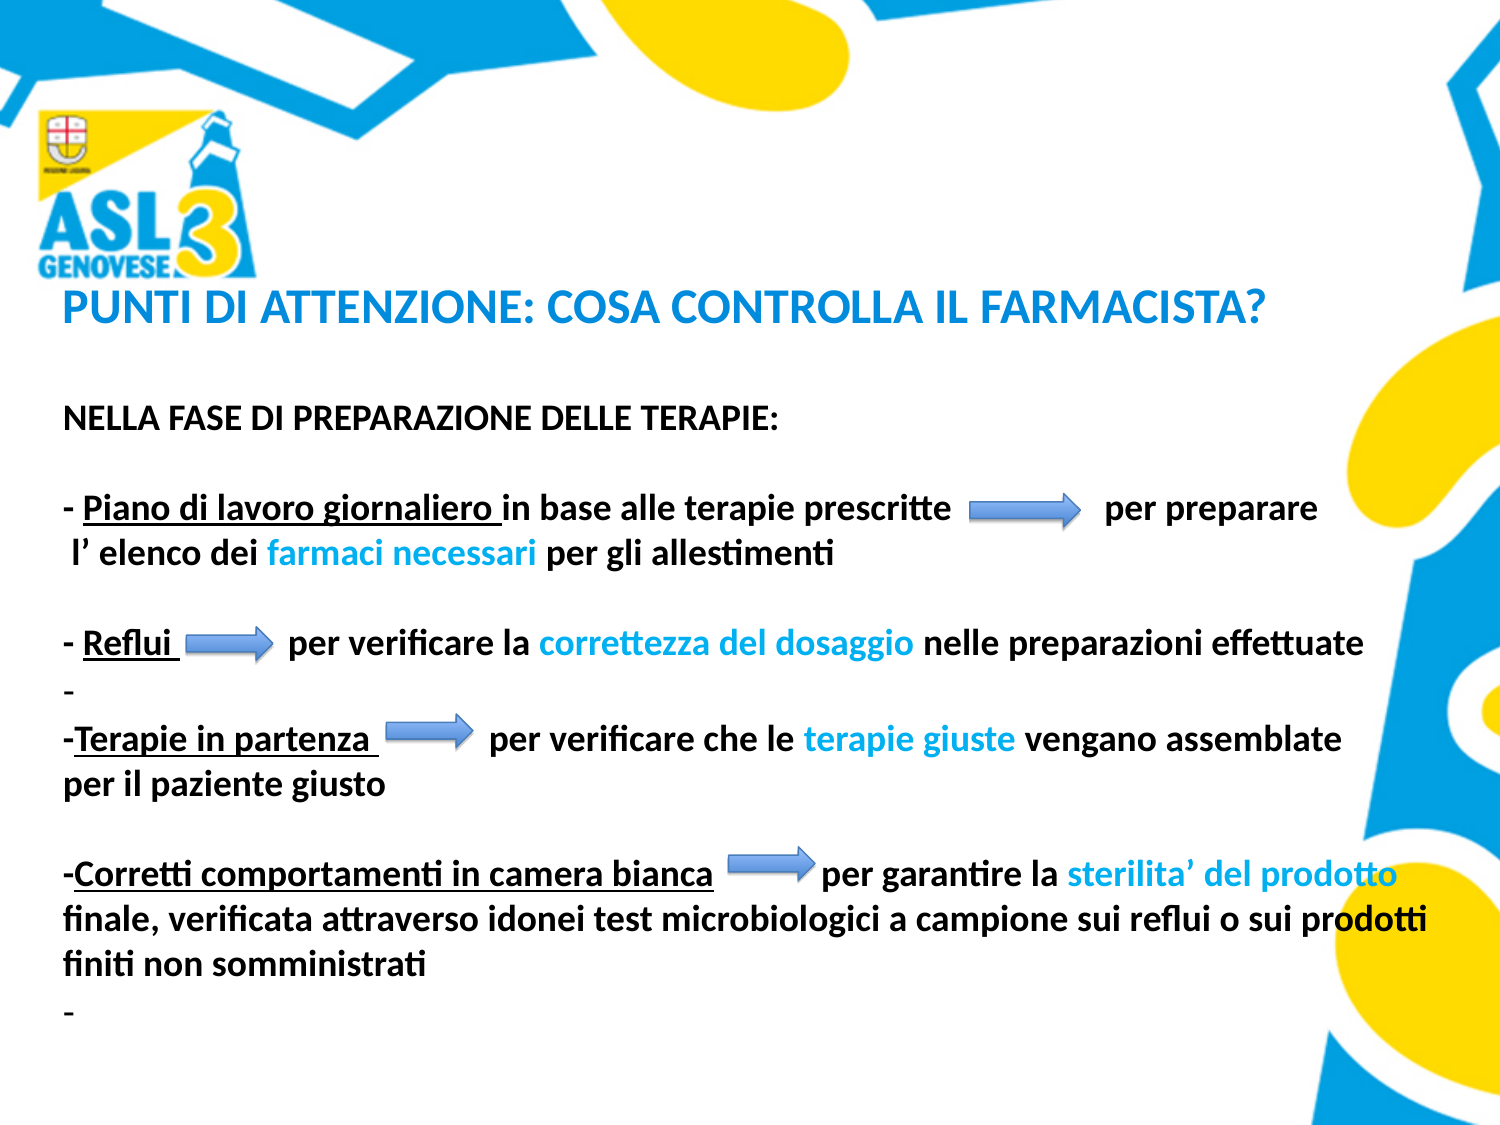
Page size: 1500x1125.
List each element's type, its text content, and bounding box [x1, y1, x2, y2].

text_box [386, 714, 473, 748]
text_box [969, 493, 1081, 527]
text_box [728, 846, 816, 881]
text_box PUNTI DI ATTENZIONE: COSA CONTROLLA IL FARMACISTA? NELLA FASE DI PREPARAZIONE DELLE TERAPIE: - Piano di lavoro giornaliero in base alle terapie prescritte per preparare l’ elenco dei farmaci necessari per gli allestimenti - Reflui per verificare la correttezza del dosaggio nelle preparazioni effettuate -Terapie in partenza per verificare che le terapie giuste vengano assemblate per il paziente giusto -Corretti comportamenti in camera bianca per garantire la sterilita’ del prodotto finale, verificata attraverso idonei test microbiologici a campione sui reflui o sui prodotti finiti non somministrati [48, 221, 1460, 1088]
text_box [186, 626, 273, 661]
